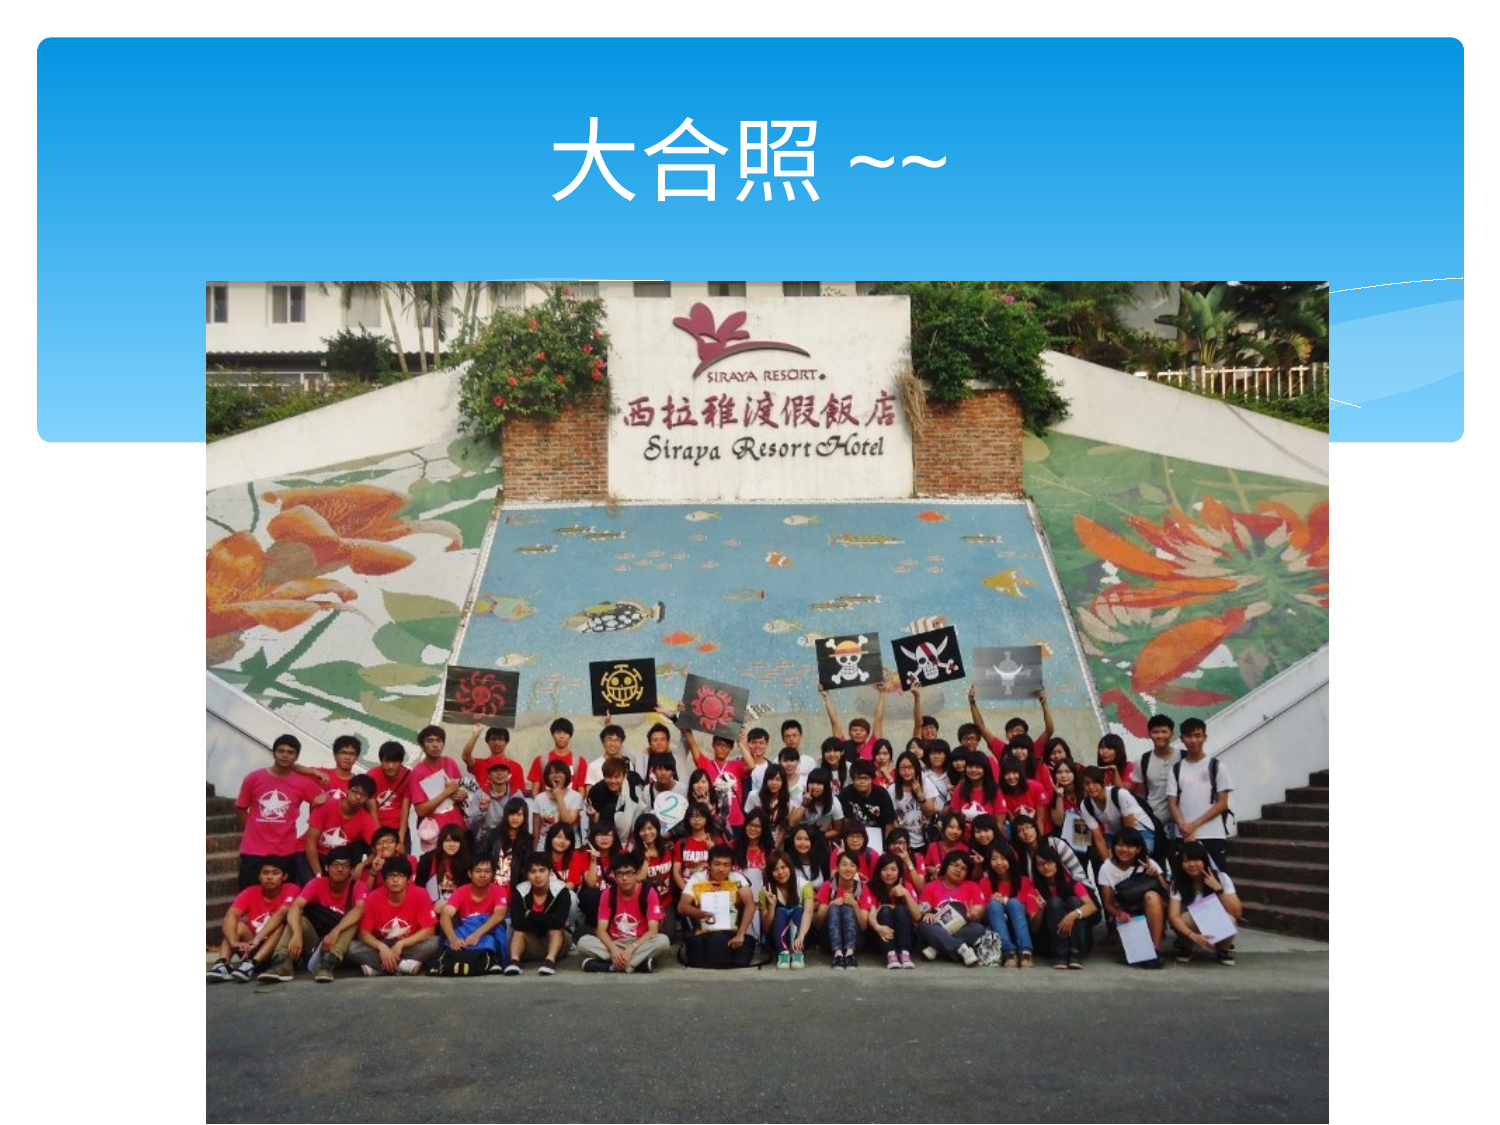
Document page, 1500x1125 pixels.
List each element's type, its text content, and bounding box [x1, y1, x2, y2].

picture [206, 281, 1329, 1124]
title 大合照~~ [75, 55, 1426, 261]
